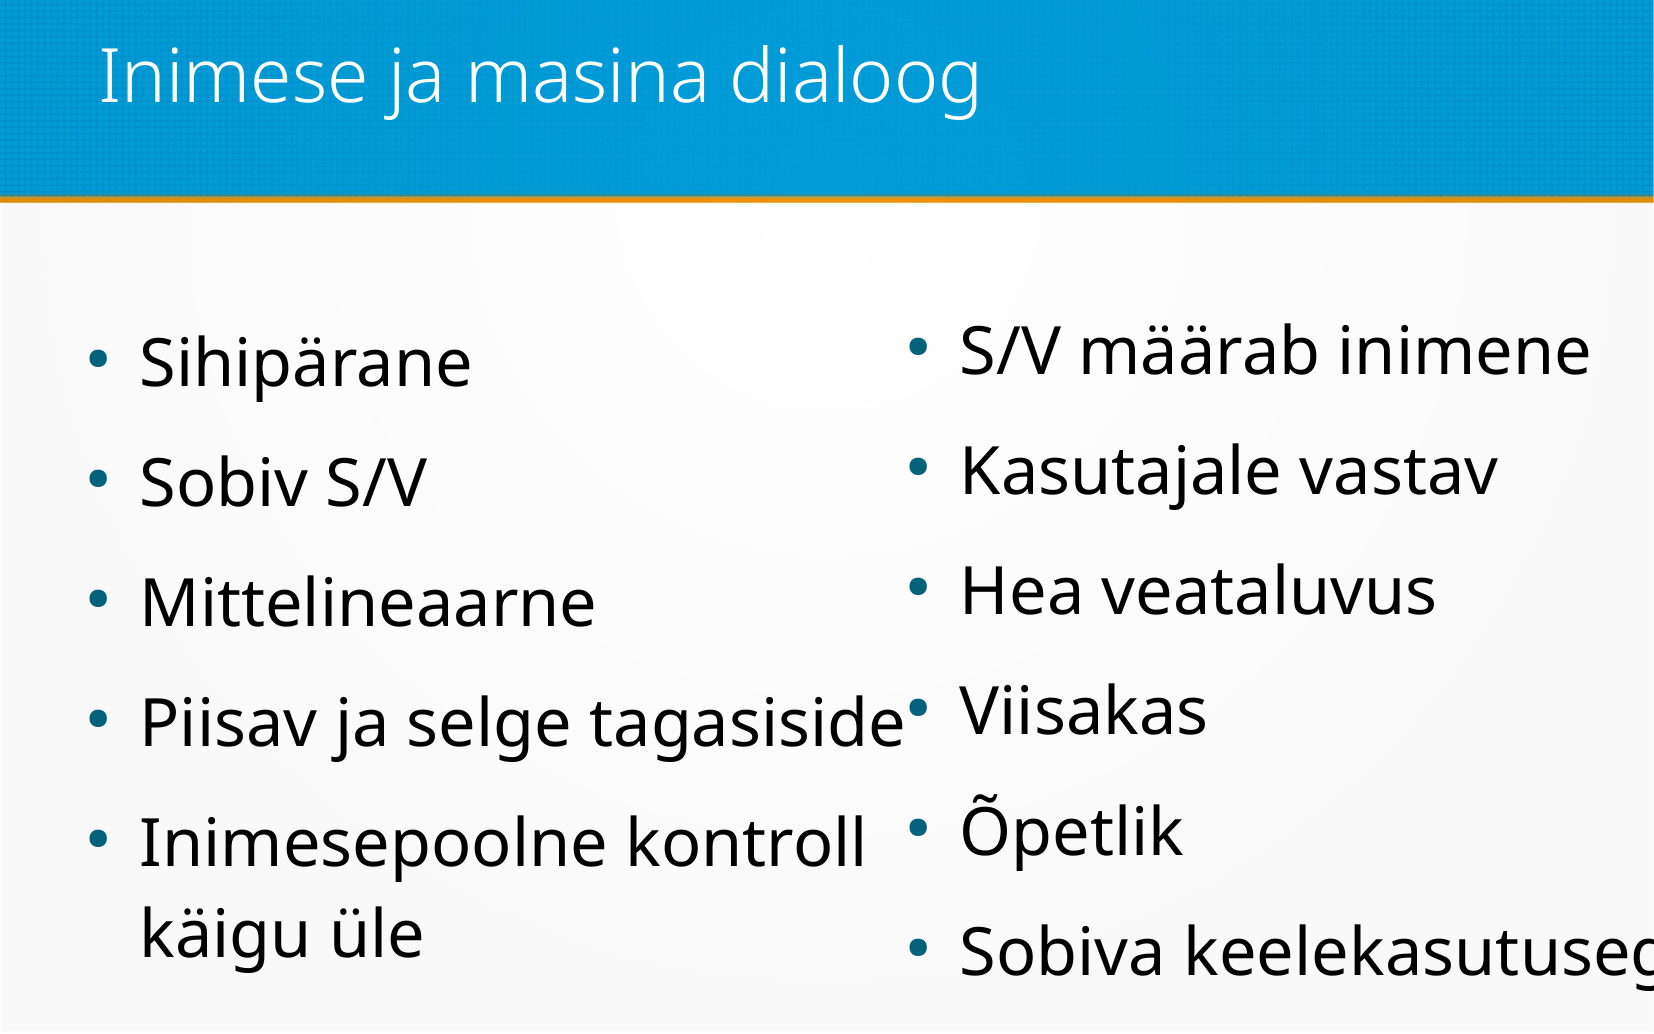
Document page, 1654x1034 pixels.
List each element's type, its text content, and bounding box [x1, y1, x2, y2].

list Sihipärane Sobiv S/V Mittelineaarne Piisav ja selge tagasiside Inimesepoolne kontroll käigu üle [68, 315, 888, 1034]
list S/V määrab inimene Kasutajale vastav Hea veataluvus Viisakas Õpetlik Sobiva keelekasutusega [888, 303, 1654, 1034]
picture [0, 195, 1654, 1034]
title Inimese ja masina dialoog [98, 19, 1654, 227]
